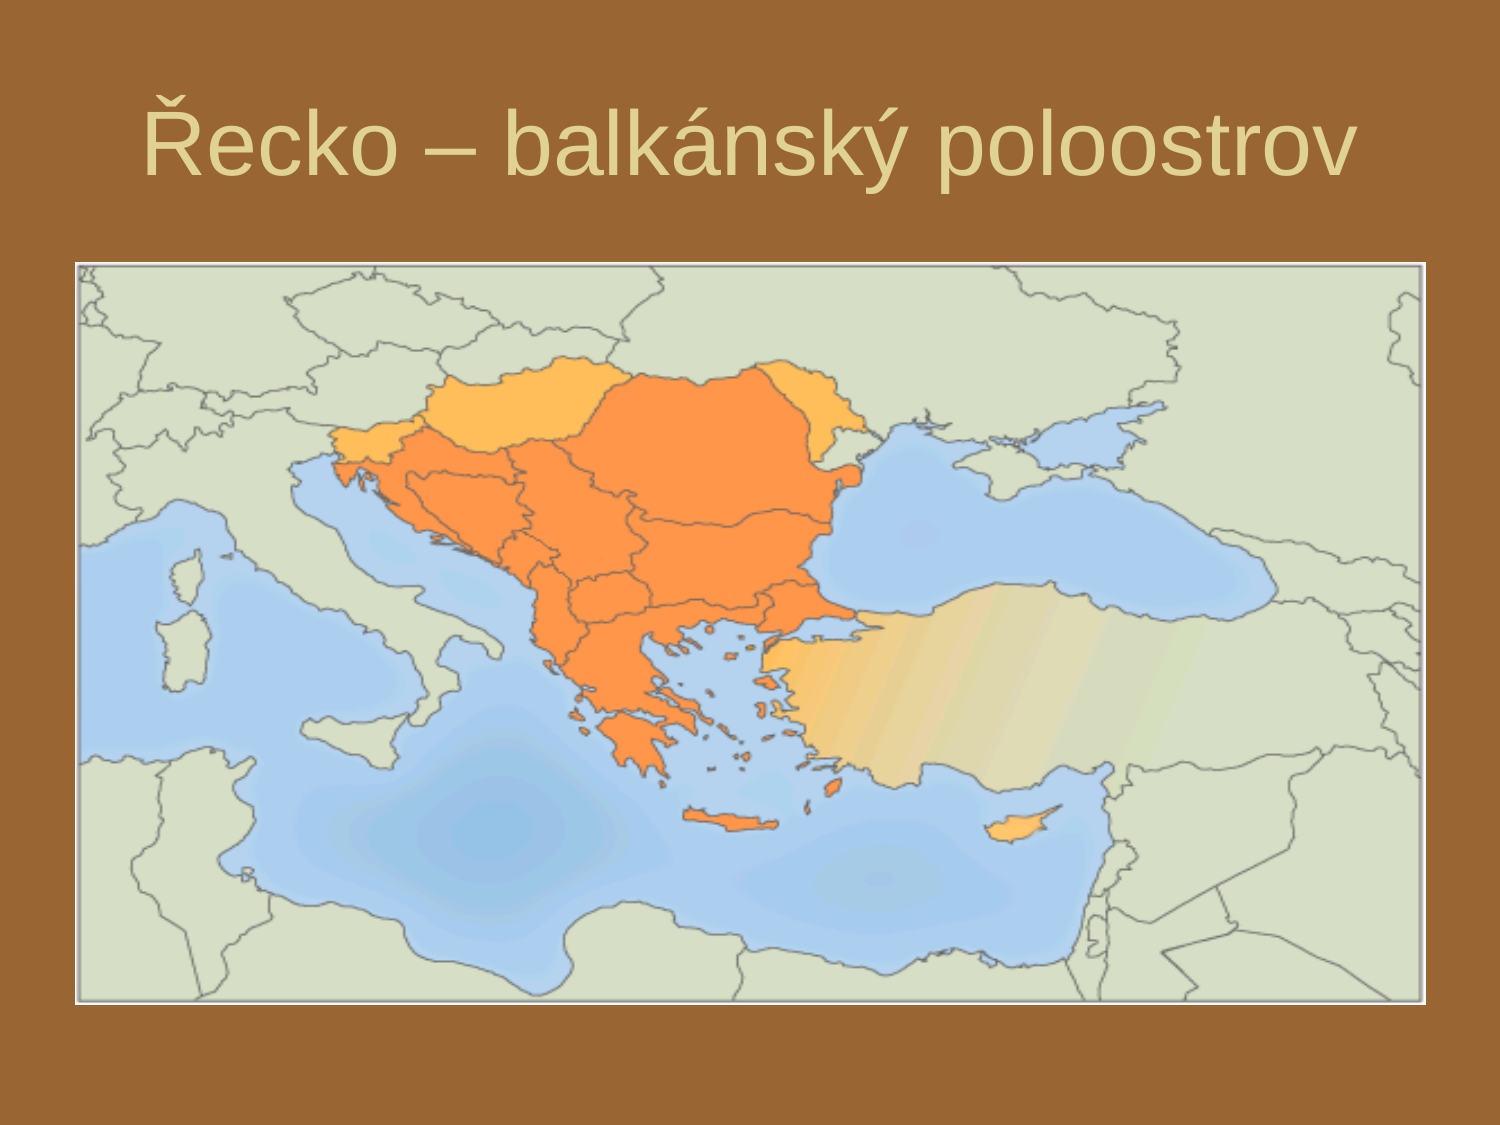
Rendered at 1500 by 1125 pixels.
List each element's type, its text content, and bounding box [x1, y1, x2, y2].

title Řecko – balkánský poloostrov [75, 45, 1426, 233]
picture [75, 262, 1426, 1005]
